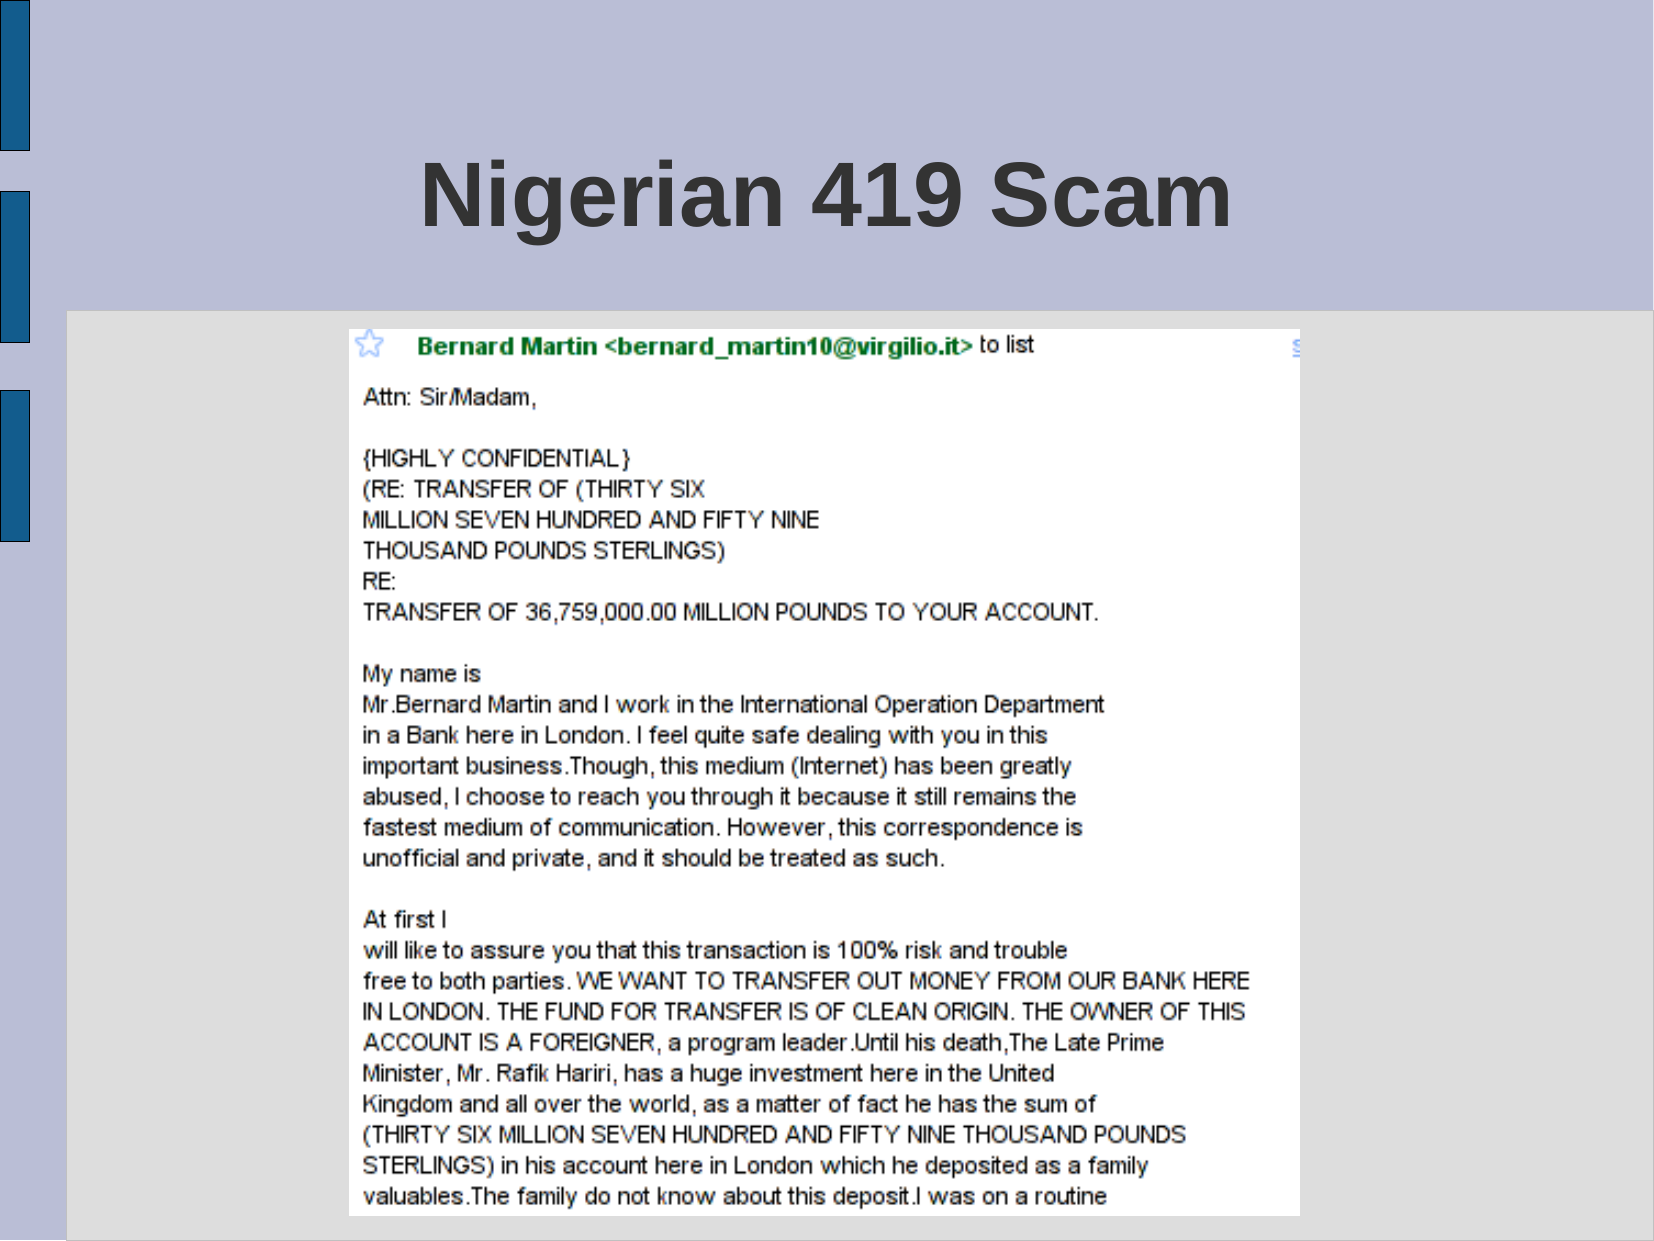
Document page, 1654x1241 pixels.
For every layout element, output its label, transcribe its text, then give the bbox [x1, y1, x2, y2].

title Nigerian 419 Scam [121, 91, 1534, 299]
picture [349, 329, 1300, 1217]
